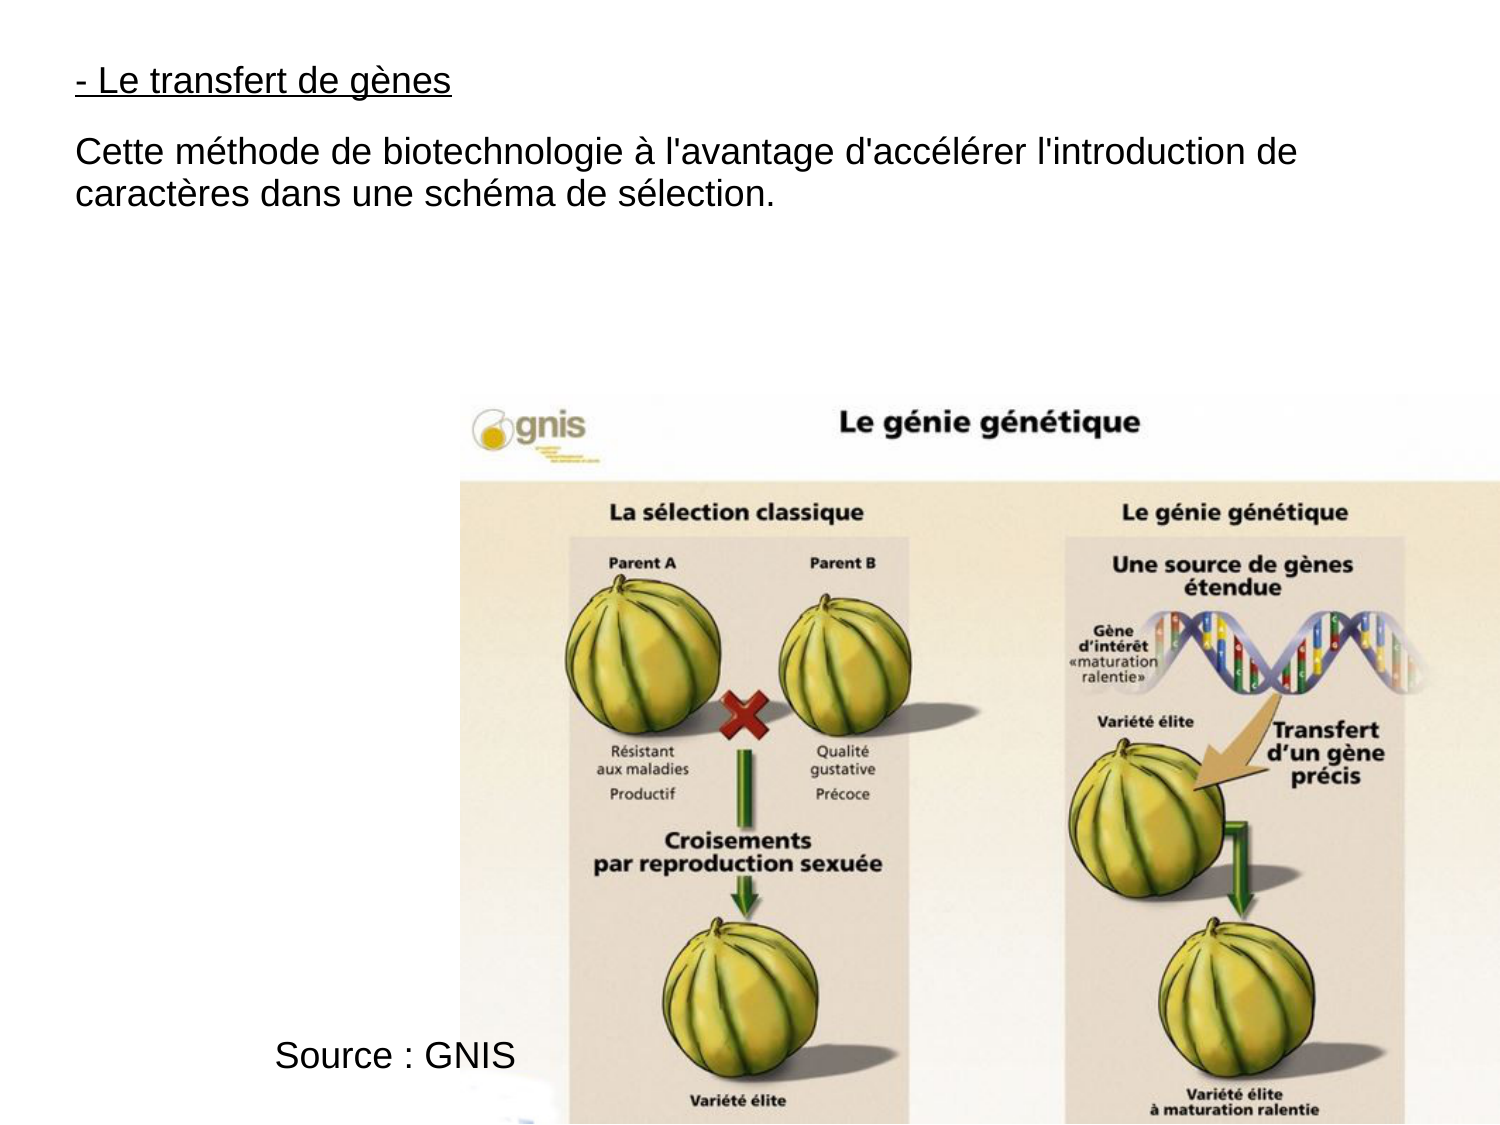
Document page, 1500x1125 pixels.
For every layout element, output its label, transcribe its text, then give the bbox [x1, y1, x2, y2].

text_box Source : GNIS [259, 1027, 615, 1085]
list - Le transfert de gènes Cette méthode de biotechnologie à l'avantage d'accélérer l'introduction de caractères dans une schéma de sélection. [75, 59, 1425, 916]
picture [460, 394, 1500, 1124]
